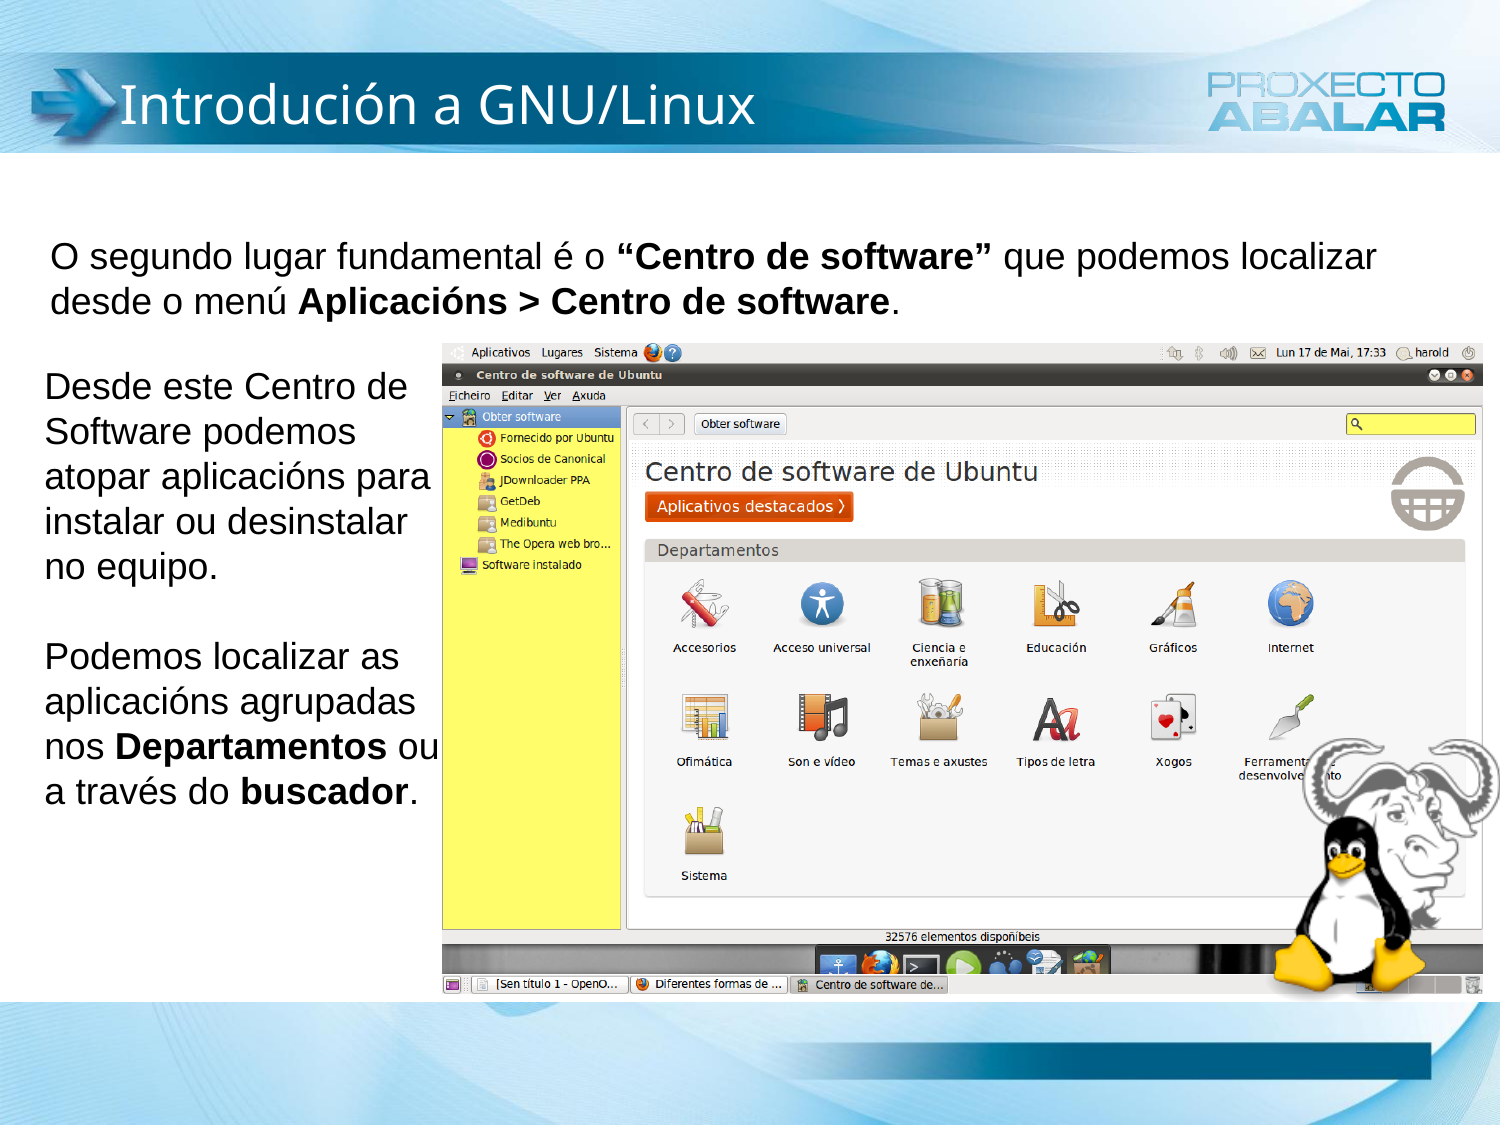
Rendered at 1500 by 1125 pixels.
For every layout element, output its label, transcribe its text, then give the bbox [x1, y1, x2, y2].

picture [0, 0, 1500, 153]
picture [0, 343, 1500, 1125]
text_box Introdución a GNU/Linux [104, 62, 772, 143]
text_box Desde este Centro de Software podemos atopar aplicacións para instalar ou desinstalar no equipo. Podemos localizar as aplicacións agrupadas nos Departamentos ou a través do buscador. [29, 354, 473, 975]
text_box O segundo lugar fundamental é o “Centro de software” que podemos localizar desde o menú Aplicacións > Centro de software. [35, 224, 1453, 330]
